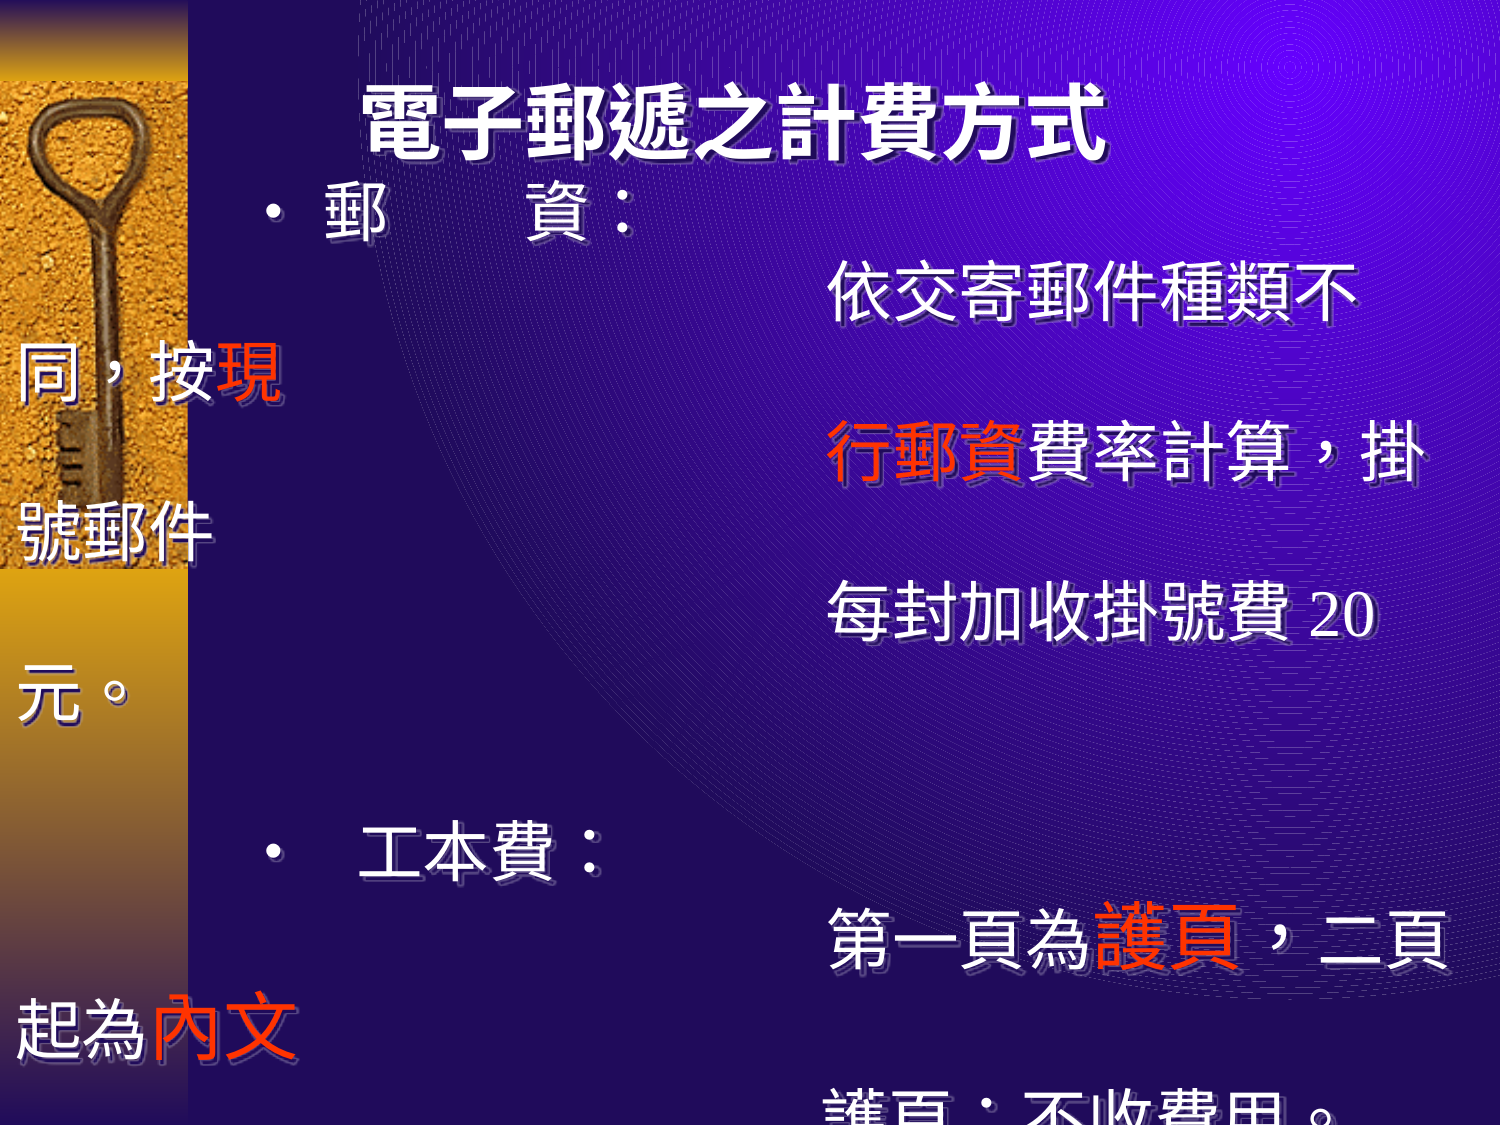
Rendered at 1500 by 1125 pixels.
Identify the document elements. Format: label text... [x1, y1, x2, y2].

text_box 電子郵遞之計費方式 •郵 資： 依交寄郵件種類不同，按現 行郵資費率計算，掛號郵件 每封加收掛號費20元。 • 工本費： 第一頁為護頁，二頁起為內文 護頁：不收費用。 內文：第一頁(含信封) 1.5元。 每增加一頁加收0.5元。 [0, 62, 1500, 1125]
